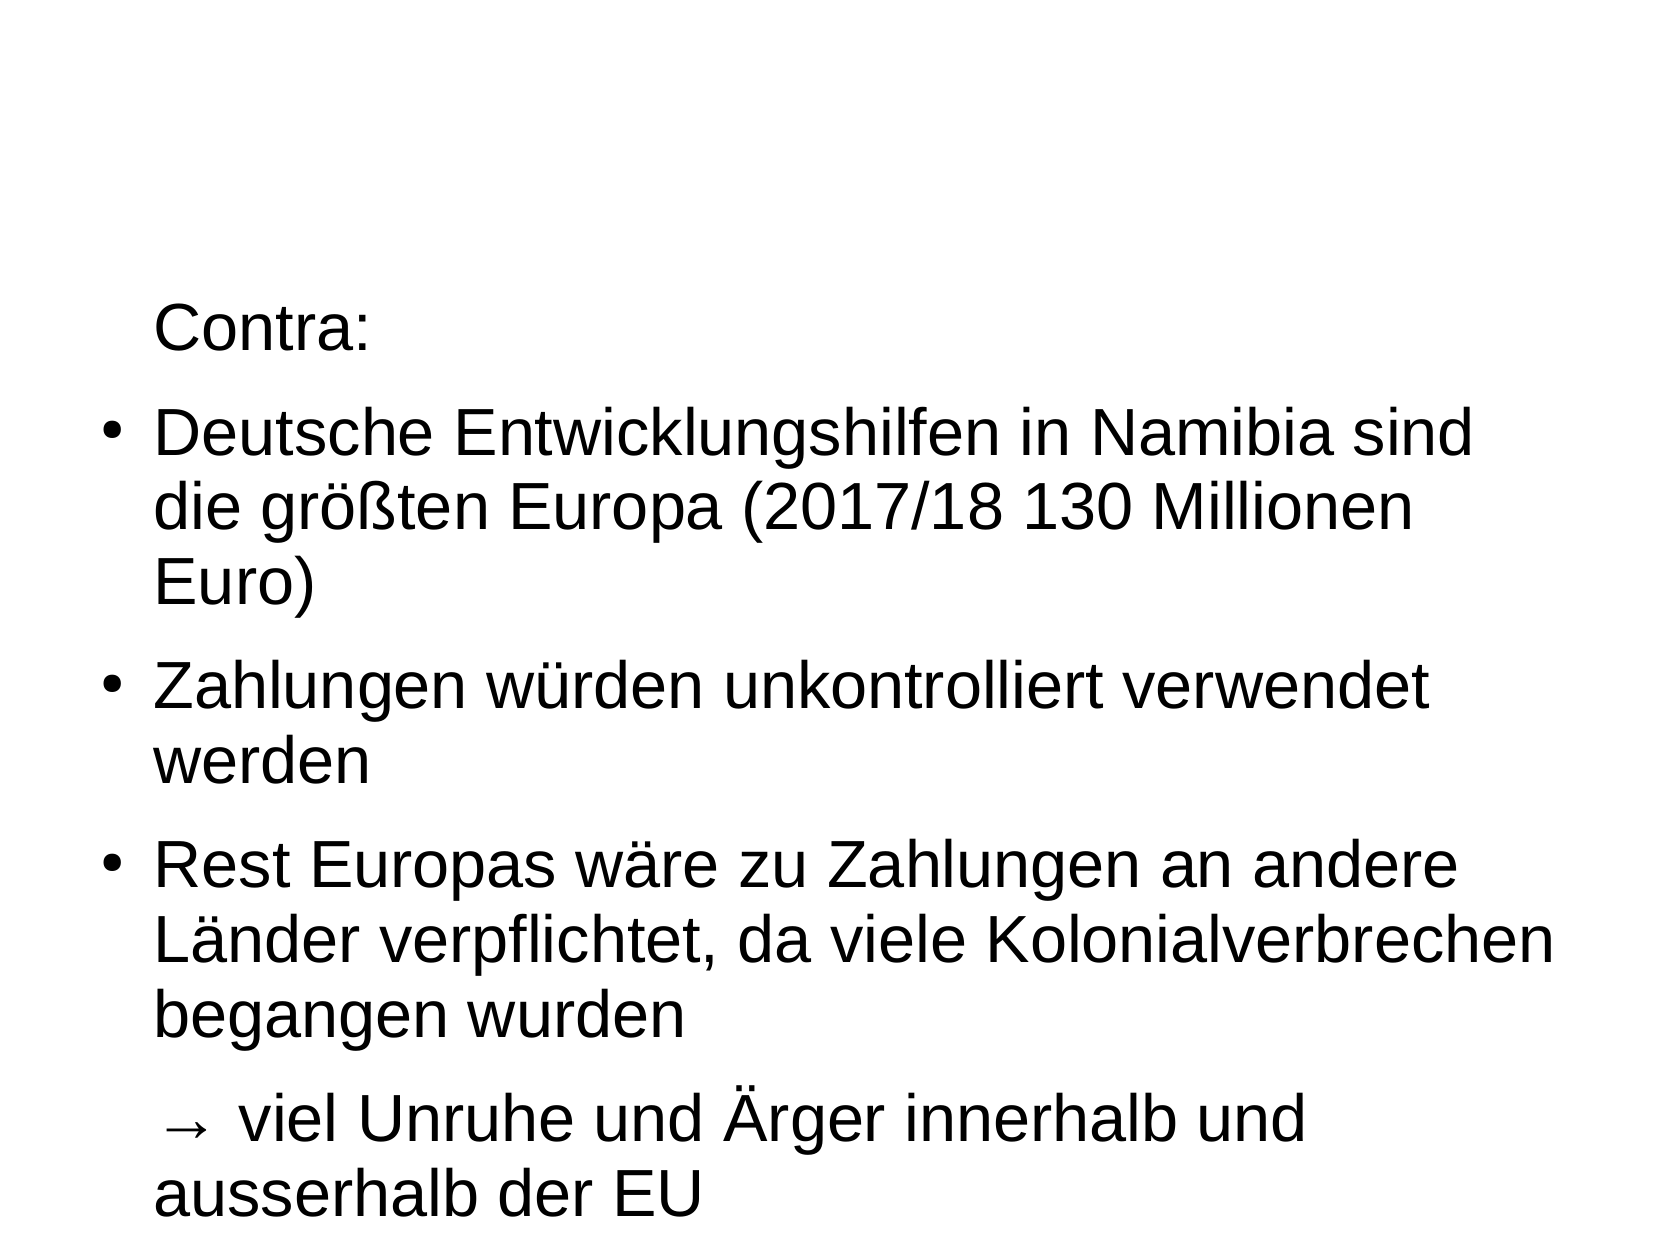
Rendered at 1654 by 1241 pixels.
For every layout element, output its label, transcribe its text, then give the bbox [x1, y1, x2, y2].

list Contra: Deutsche Entwicklungshilfen in Namibia sind die größten Europa (2017/18 130 Millionen Euro) Zahlungen würden unkontrolliert verwendet werden Rest Europas wäre zu Zahlungen an andere Länder verpflichtet, da viele Kolonialverbrechen begangen wurden → viel Unruhe und Ärger innerhalb und ausserhalb der EU [82, 290, 1571, 1231]
